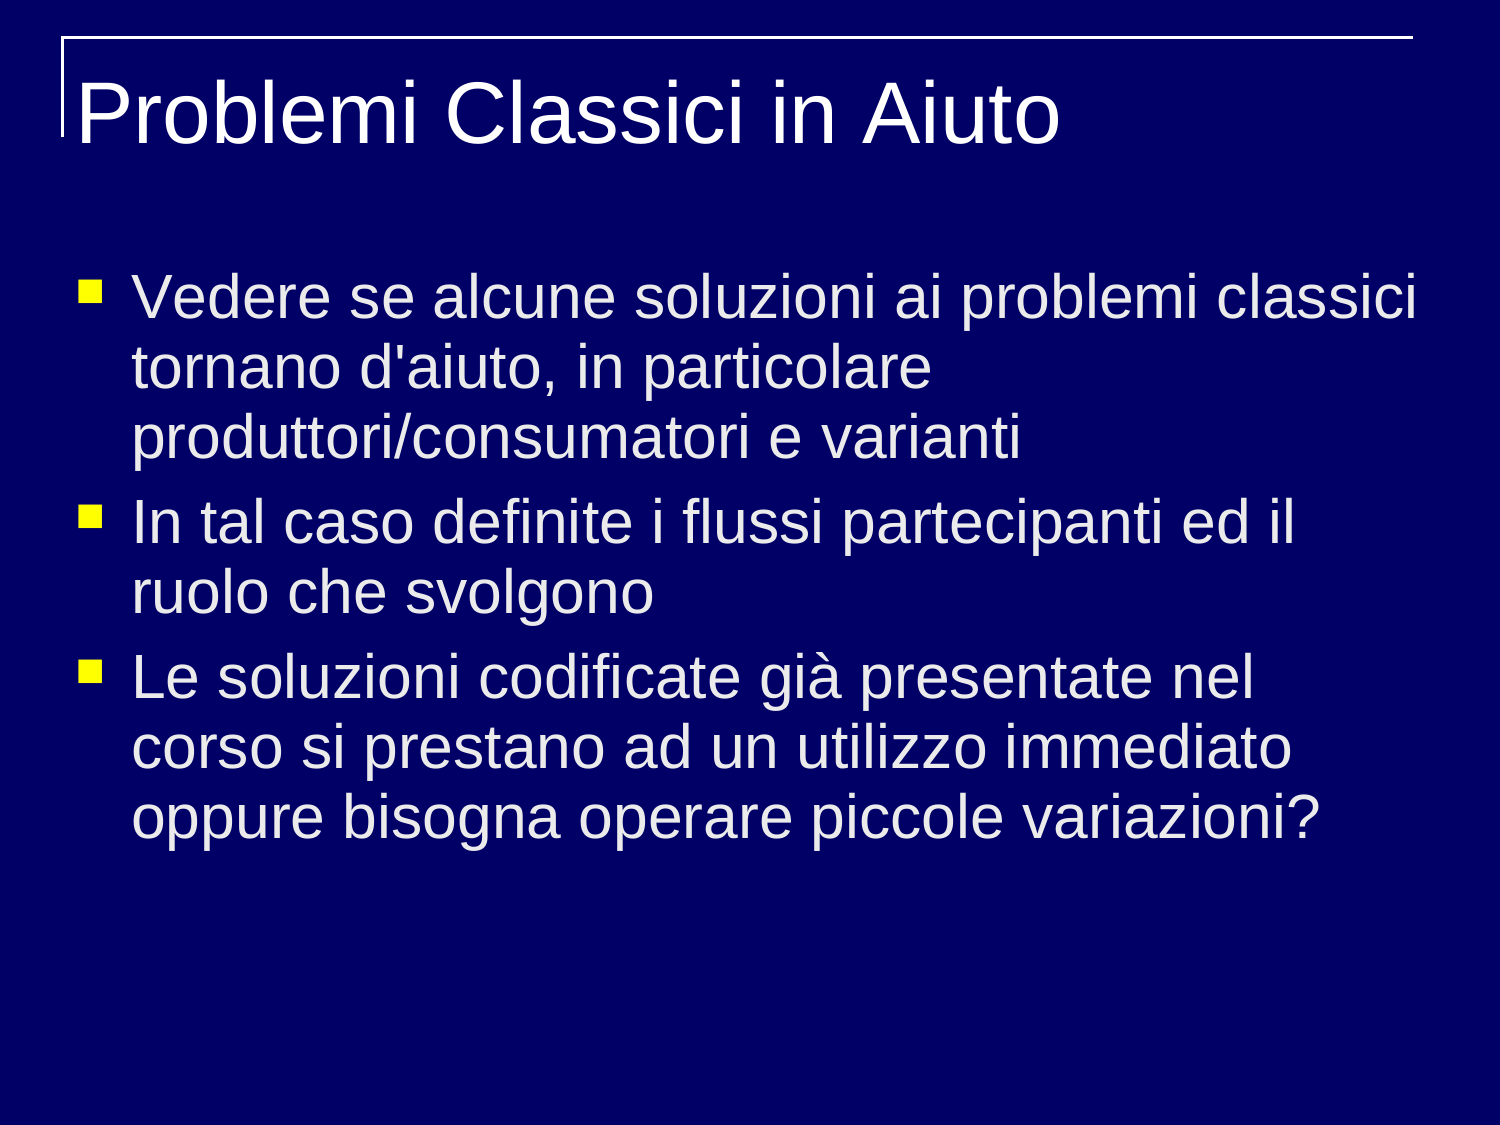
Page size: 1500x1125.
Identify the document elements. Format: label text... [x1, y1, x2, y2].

list Vedere se alcune soluzioni ai problemi classici tornano d'aiuto, in particolare produttori/consumatori e varianti In tal caso definite i flussi partecipanti ed il ruolo che svolgono Le soluzioni codificate già presentate nel corso si prestano ad un utilizzo immediato oppure bisogna operare piccole variazioni? [75, 262, 1426, 1006]
title Problemi Classici in Aiuto [75, 59, 1426, 167]
